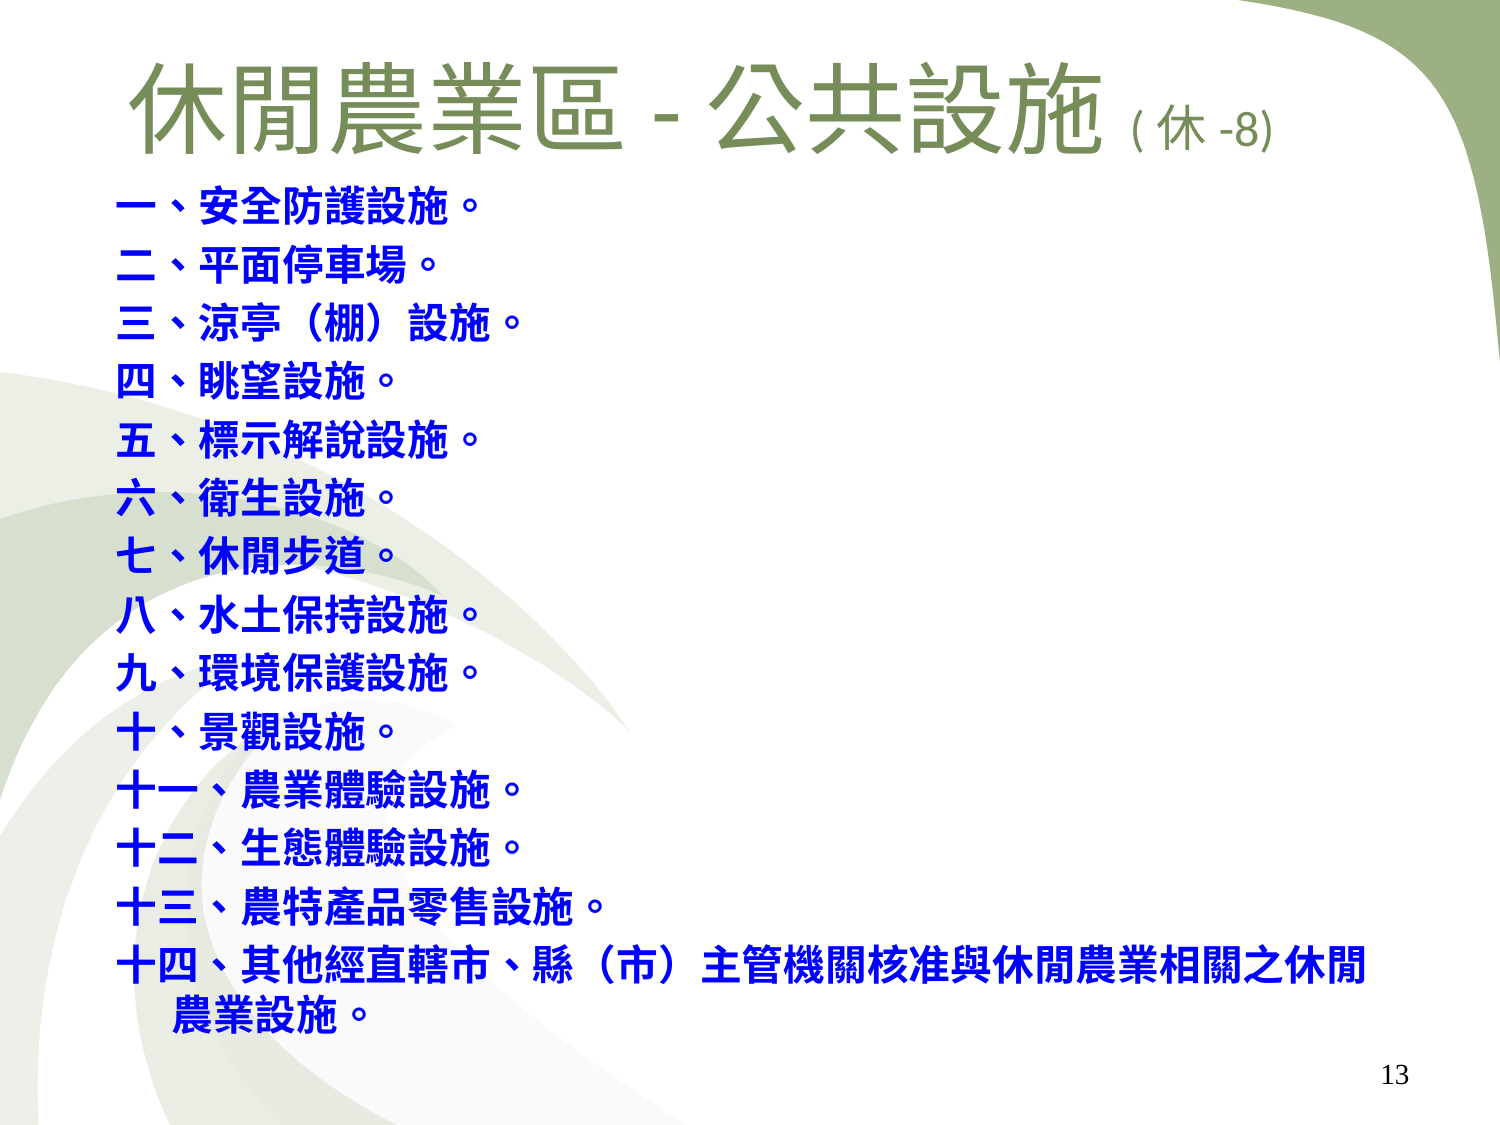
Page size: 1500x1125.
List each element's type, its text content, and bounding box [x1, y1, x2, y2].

title 休閒農業區-公共設施(休-8) [112, 42, 1388, 231]
list 一、安全防護設施。 二、平面停車場。 三、涼亭（棚）設施。 四、眺望設施。 五、標示解說設施。 六、衛生設施。 七、休閒步道。 八、水土保持設施。 九、環境保護設施。 十、景觀設施。 十一、農業體驗設施。 十二、生態體驗設施。 十三、農特產品零售設施。 十四、其他經直轄市、縣（市）主管機關核准與休閒農業相關之休閒農業設施。 [100, 172, 1424, 1062]
slide_number <編號> [1074, 1042, 1425, 1103]
